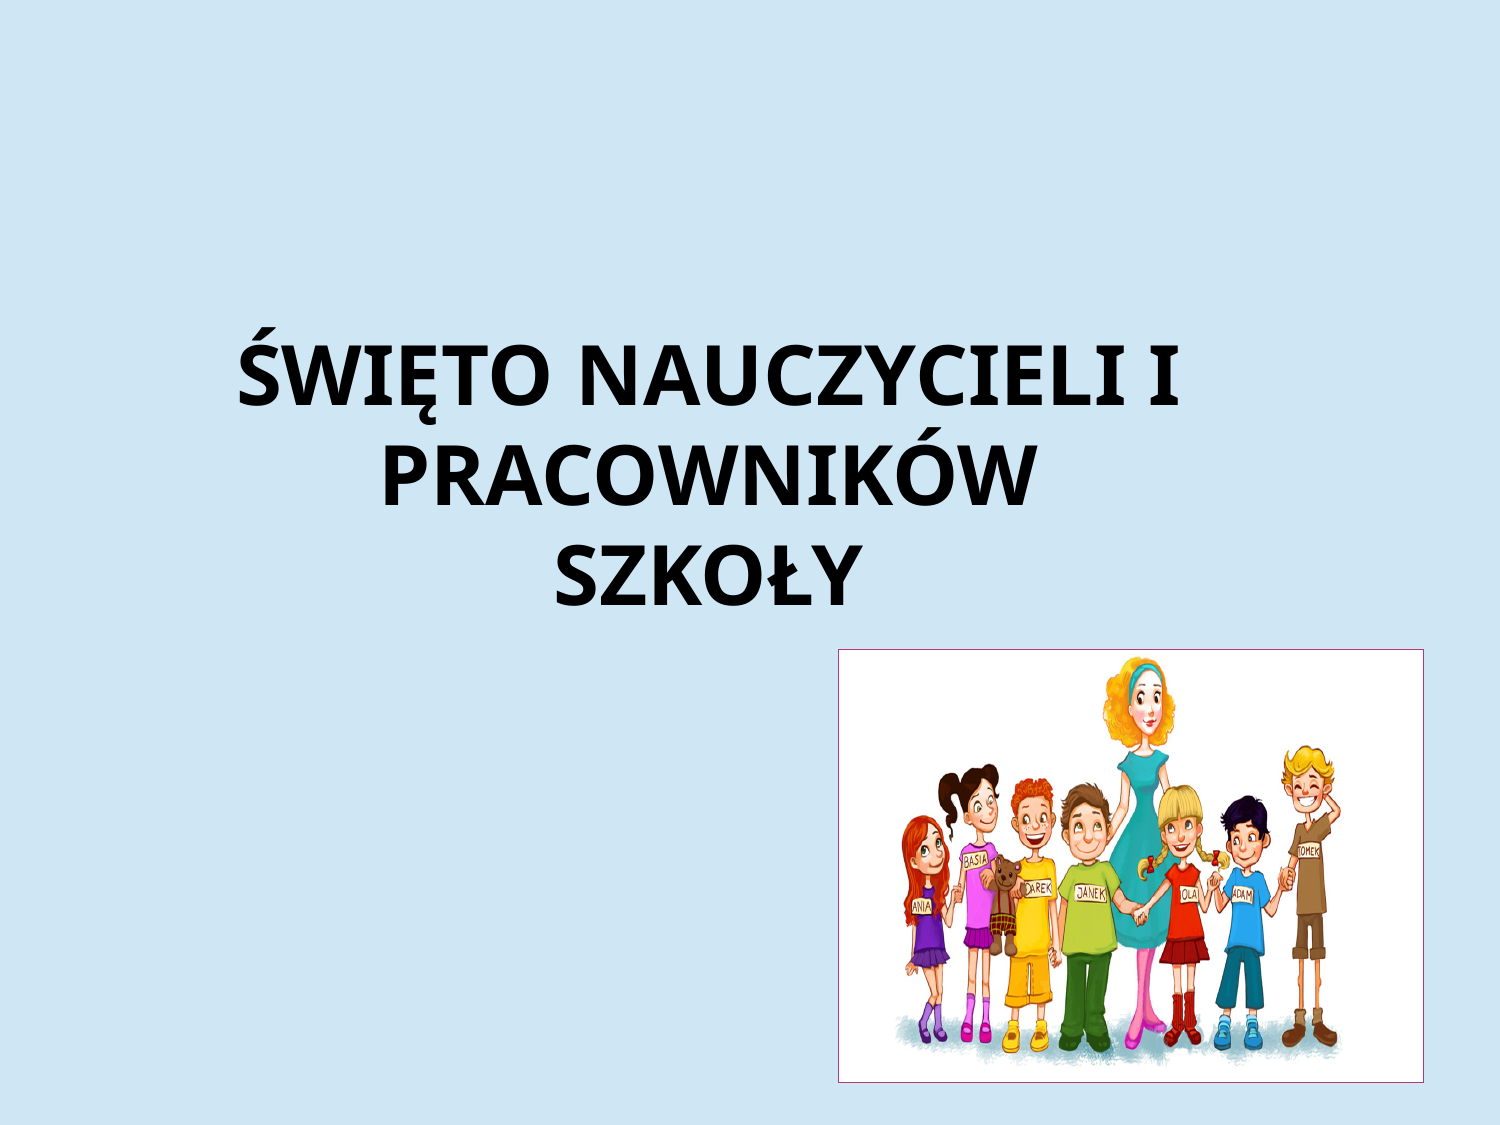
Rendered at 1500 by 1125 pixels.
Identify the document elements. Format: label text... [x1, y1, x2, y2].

text_box ŚWIĘTO NAUCZYCIELI I PRACOWNIKÓW SZKOŁY [206, 314, 1211, 630]
picture [838, 649, 1424, 1083]
